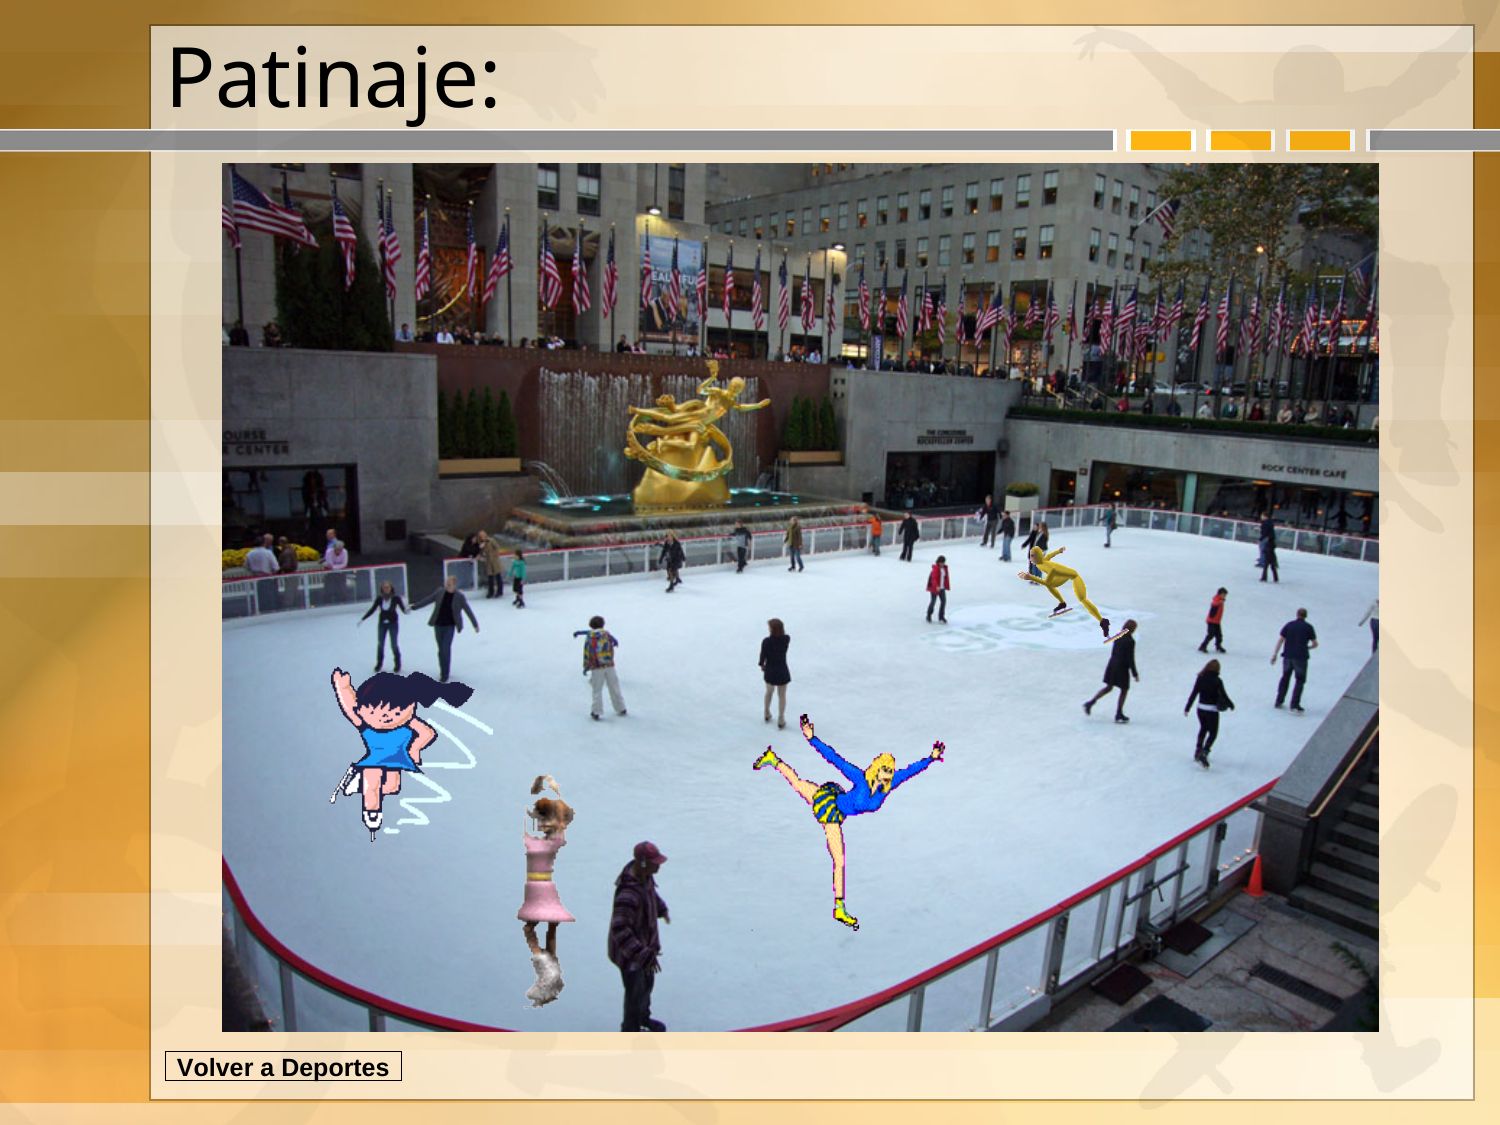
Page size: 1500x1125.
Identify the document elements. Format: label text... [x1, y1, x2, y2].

title Patinaje: [149, 0, 1463, 151]
text_box Volver a Deportes [165, 1051, 402, 1081]
picture [0, 0, 1500, 1125]
